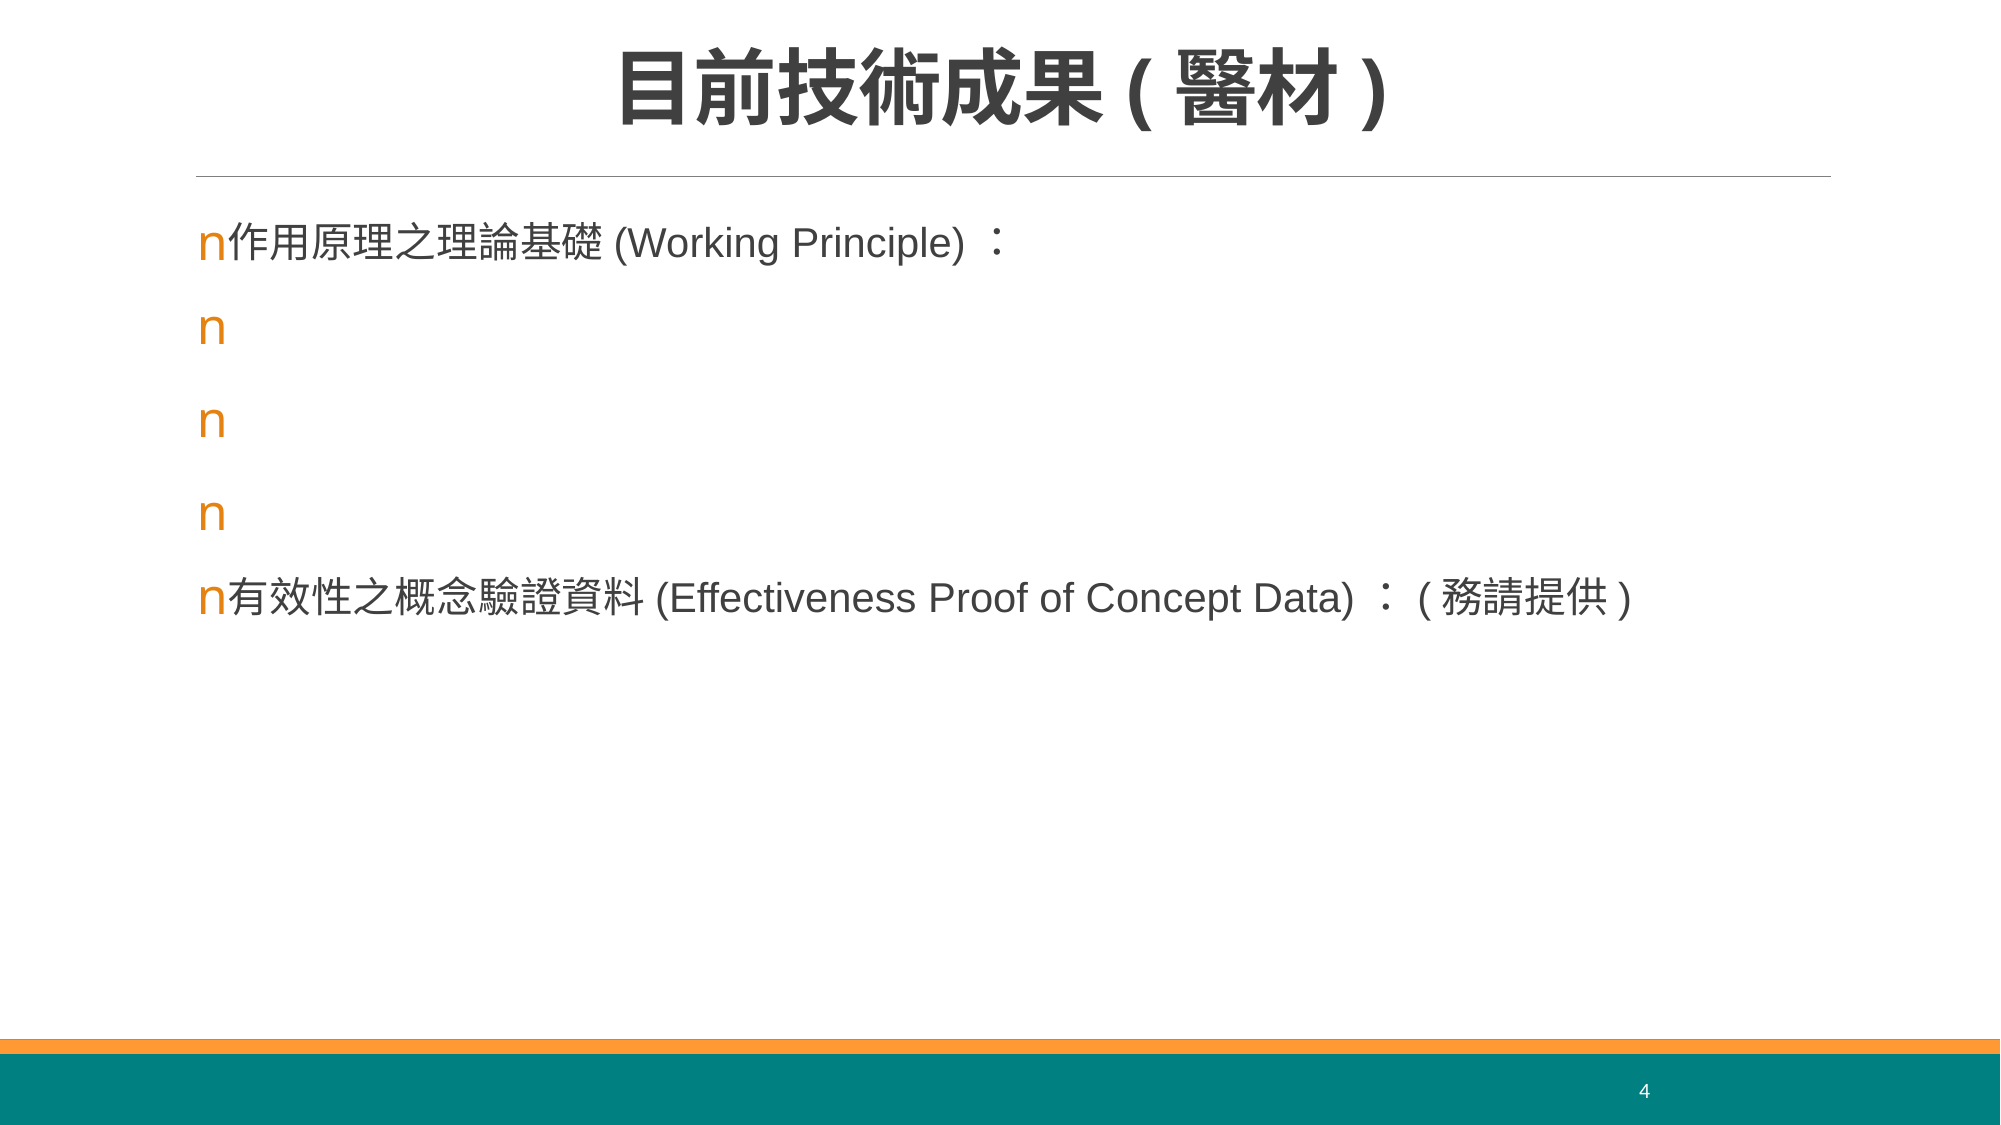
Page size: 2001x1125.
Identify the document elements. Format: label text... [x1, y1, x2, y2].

text_box 目前技術成果(醫材) [381, 0, 1619, 144]
list 作用原理之理論基礎(Working Principle)： 有效性之概念驗證資料(Effectiveness Proof of Concept Data)：(務請提供) [196, 208, 1898, 999]
text_box [1624, 1059, 1840, 1120]
